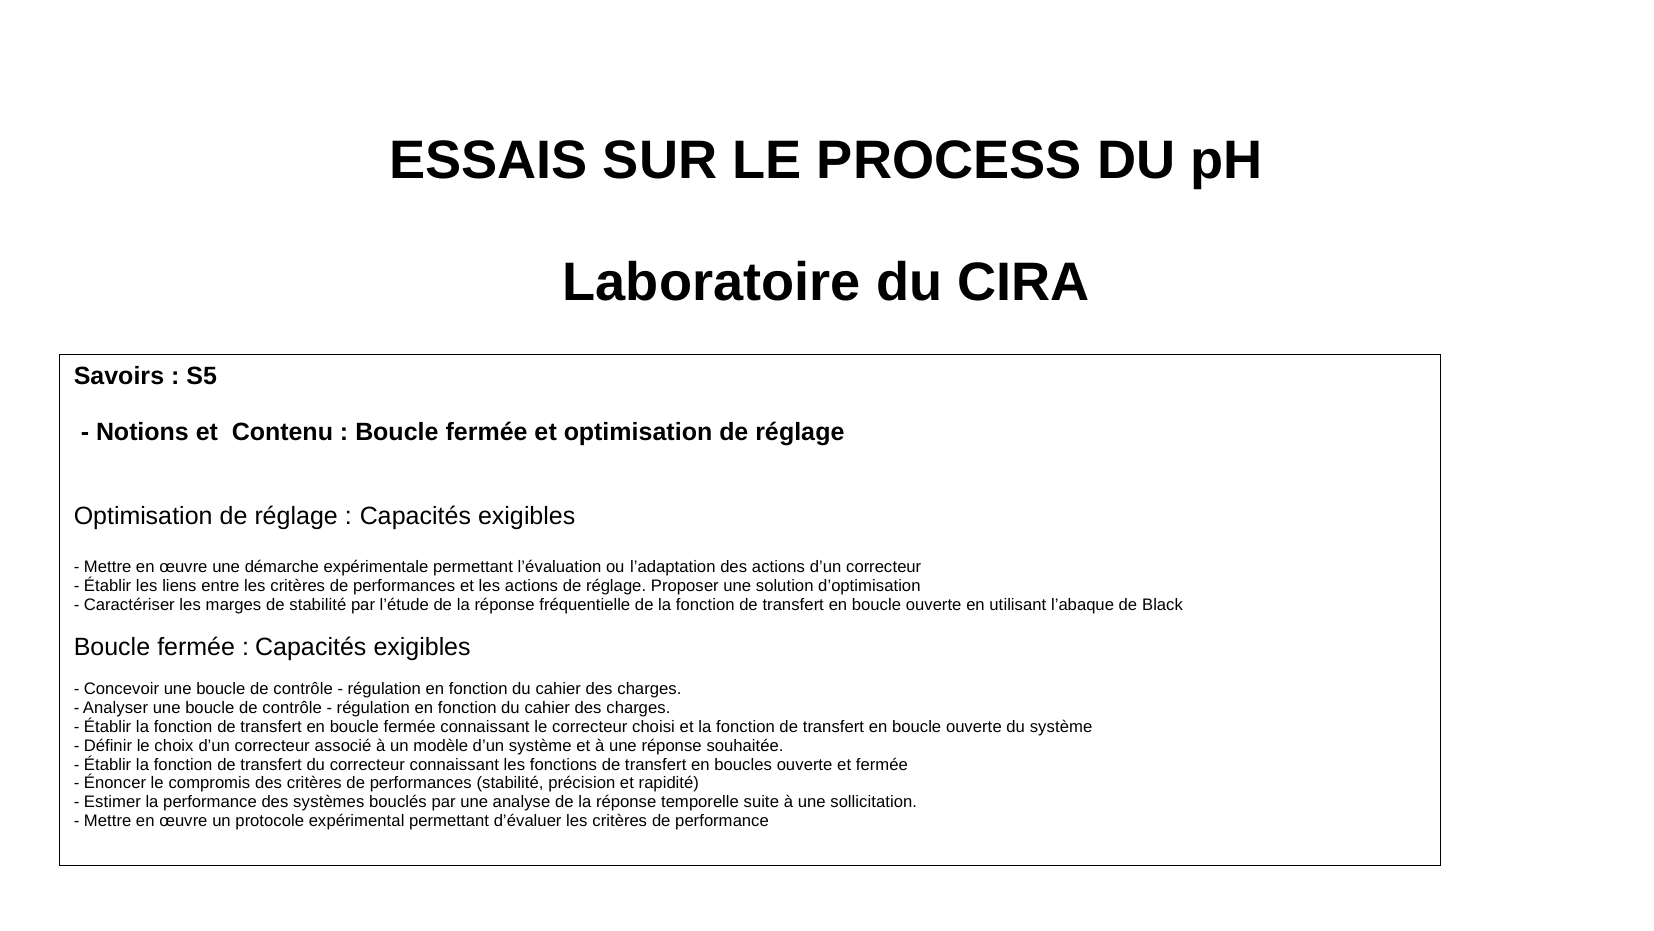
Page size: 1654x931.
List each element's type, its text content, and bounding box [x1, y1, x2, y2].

text_box Savoirs : S5 - Notions et Contenu : Boucle fermée et optimisation de réglage Optimisation de réglage : Capacités exigibles - Mettre en œuvre une démarche expérimentale permettant l’évaluation ou l’adaptation des actions d’un correcteur - Établir les liens entre les critères de performances et les actions de réglage. Proposer une solution d’optimisation - Caractériser les marges de stabilité par l’étude de la réponse fréquentielle de la fonction de transfert en boucle ouverte en utilisant l’abaque de Black Boucle fermée : Capacités exigibles - Concevoir une boucle de contrôle - régulation en fonction du cahier des charges. - Analyser une boucle de contrôle - régulation en fonction du cahier des charges. - Établir la fonction de transfert en boucle fermée connaissant le correcteur choisi et la fonction de transfert en boucle ouverte du système - Définir le choix d’un correcteur associé à un modèle d’un système et à une réponse souhaitée. - Établir la fonction de transfert du correcteur connaissant les fonctions de transfert en boucles ouverte et fermée - Énoncer le compromis des critères de performances (stabilité, précision et rapidité) - Estimer la performance des systèmes bouclés par une analyse de la réponse temporelle suite à une sollicitation. - Mettre en œuvre un protocole expérimental permettant d’évaluer les critères de performance [59, 354, 1441, 866]
text_box ESSAIS SUR LE PROCESS DU pH Laboratoire du CIRA [212, 122, 1441, 319]
